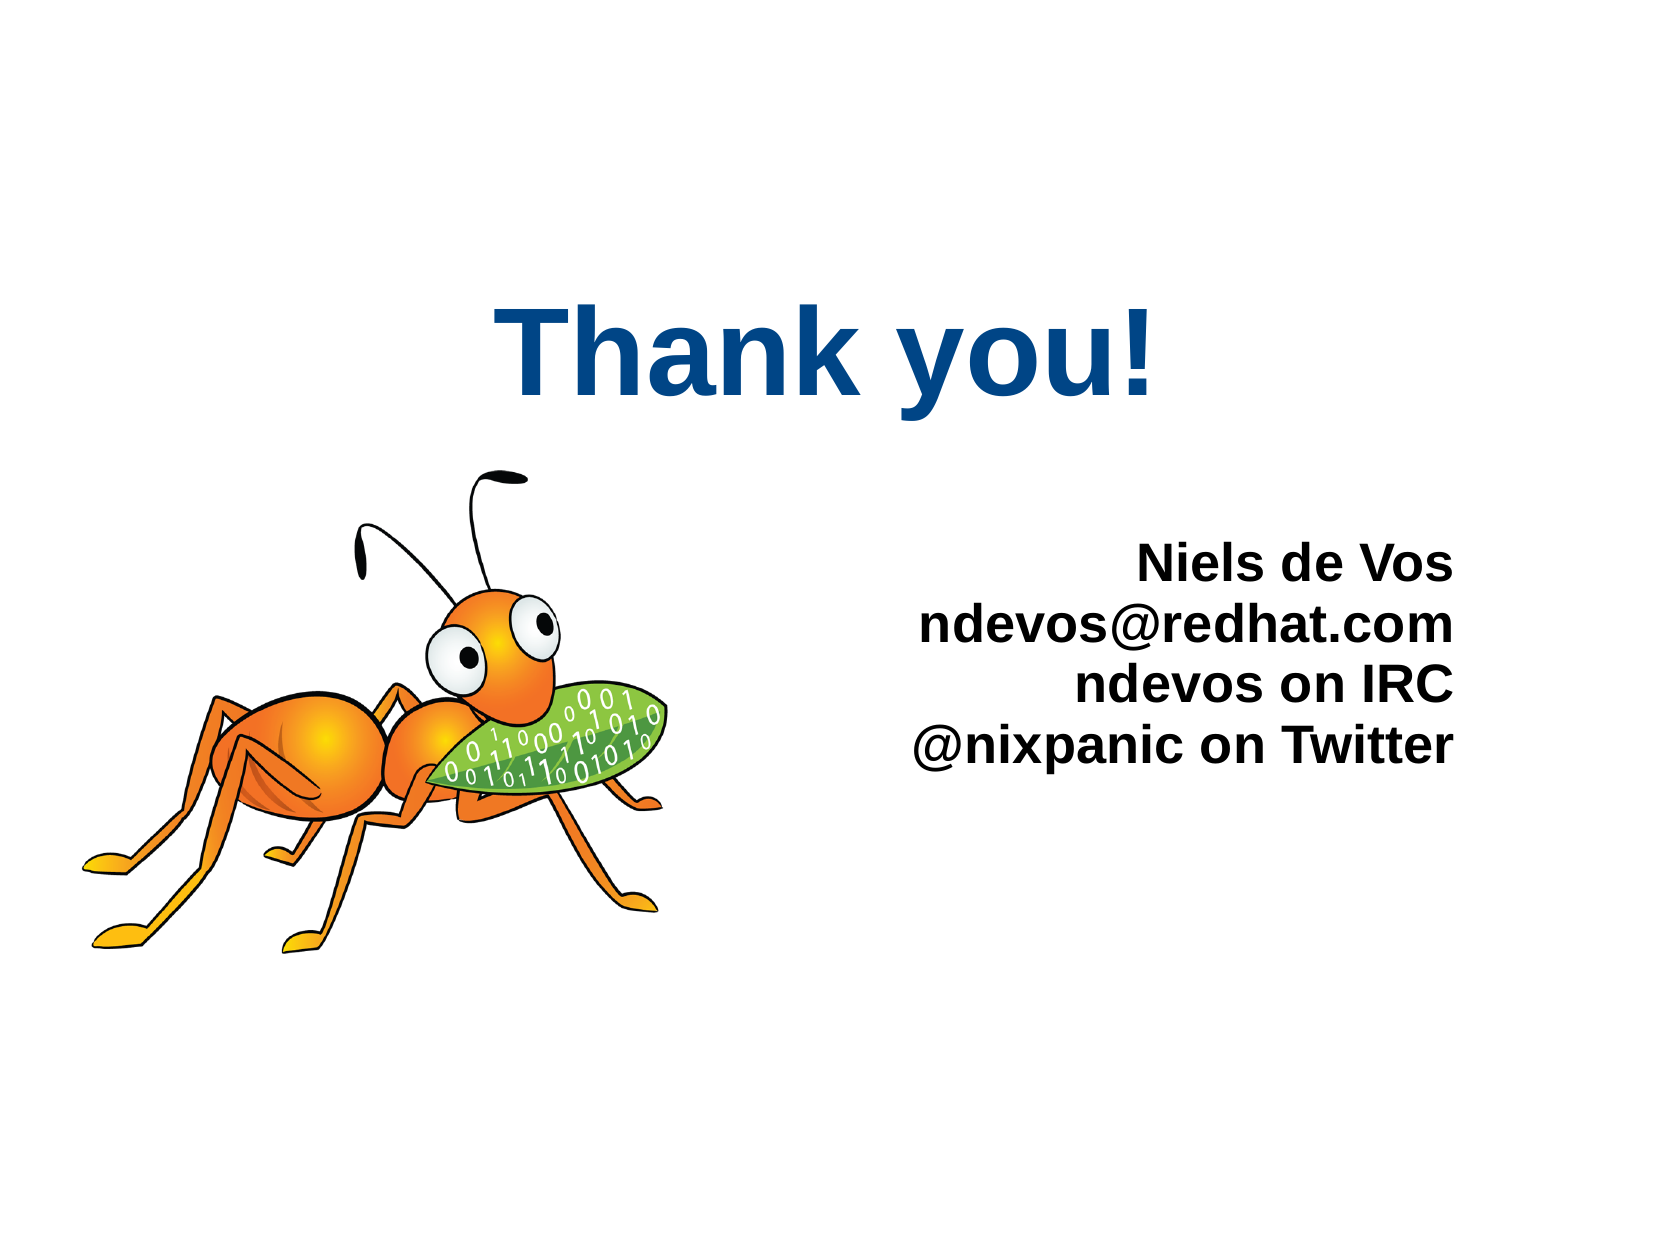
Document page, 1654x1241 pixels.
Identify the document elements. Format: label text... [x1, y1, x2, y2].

subtitle Thank you! [82, 282, 1571, 423]
picture [74, 464, 675, 960]
text_box Niels de Vos ndevos@redhat.com ndevos on IRC @nixpanic on Twitter [870, 464, 1471, 843]
